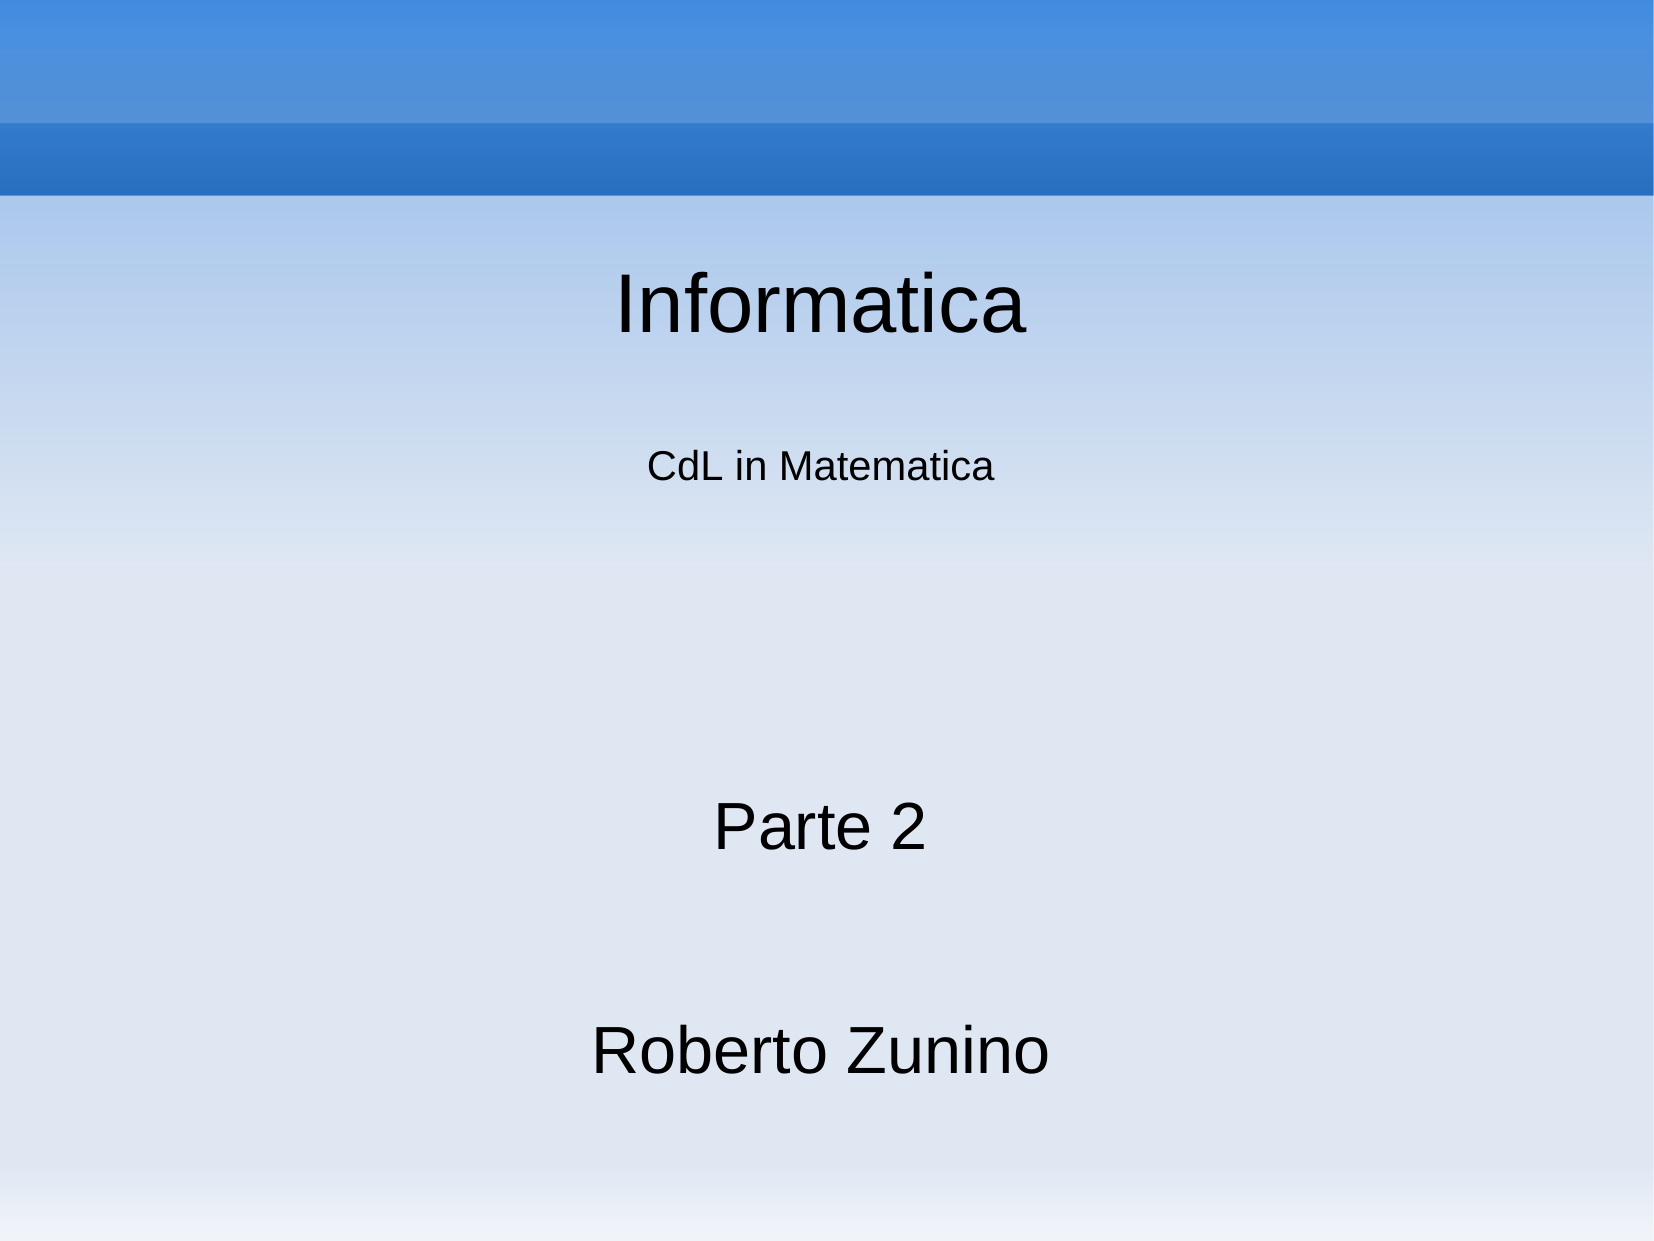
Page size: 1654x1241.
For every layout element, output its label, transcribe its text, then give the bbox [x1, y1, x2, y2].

subtitle Informatica CdL in Matematica Parte 2 Roberto Zunino [76, 118, 1565, 1227]
picture [0, 0, 1654, 1241]
